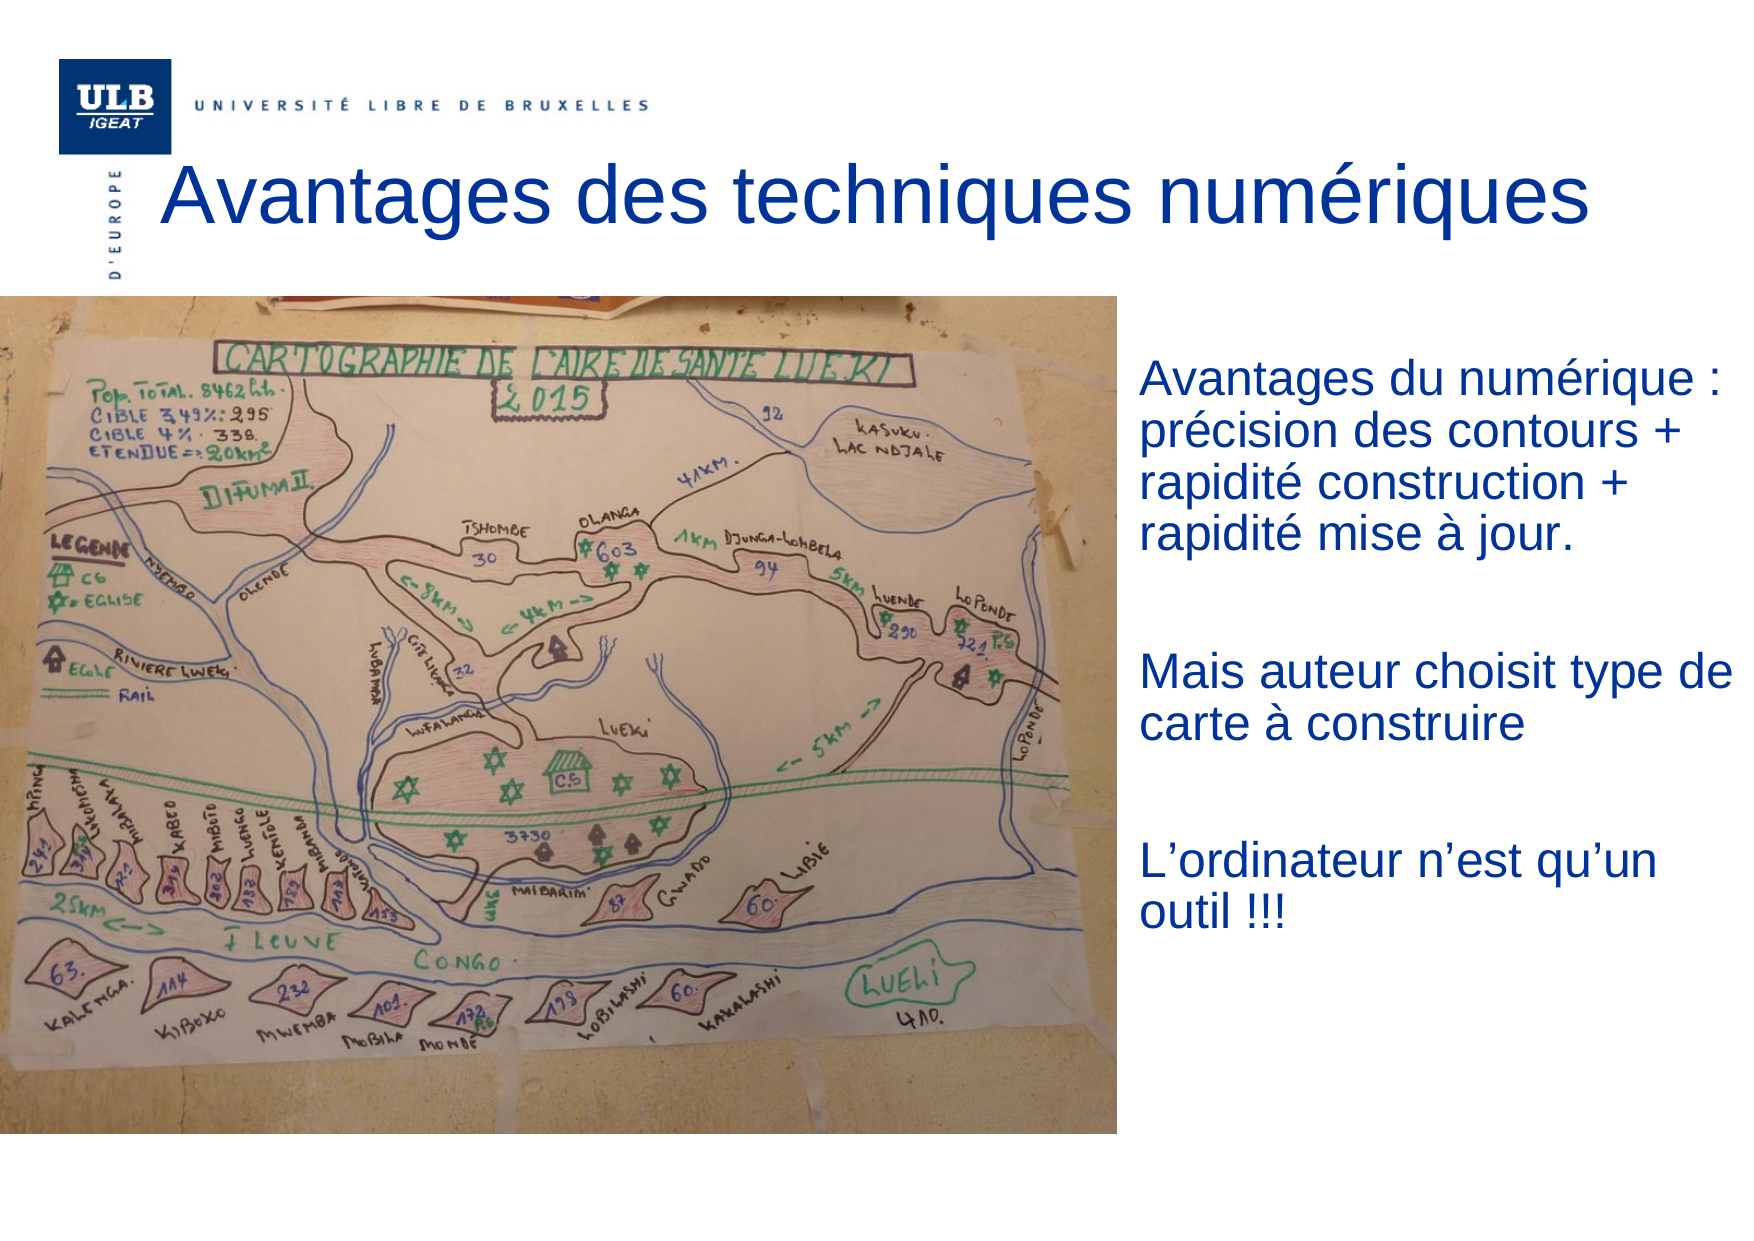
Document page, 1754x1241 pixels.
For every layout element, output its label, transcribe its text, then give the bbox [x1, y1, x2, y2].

list Avantages du numérique : précision des contours + rapidité construction + rapidité mise à jour. Mais auteur choisit type de carte à construire L’ordinateur n’est qu’un outil !!! [1033, 283, 1743, 1168]
title Avantages des techniques numériques [140, 79, 1613, 296]
picture [0, 59, 1695, 1182]
